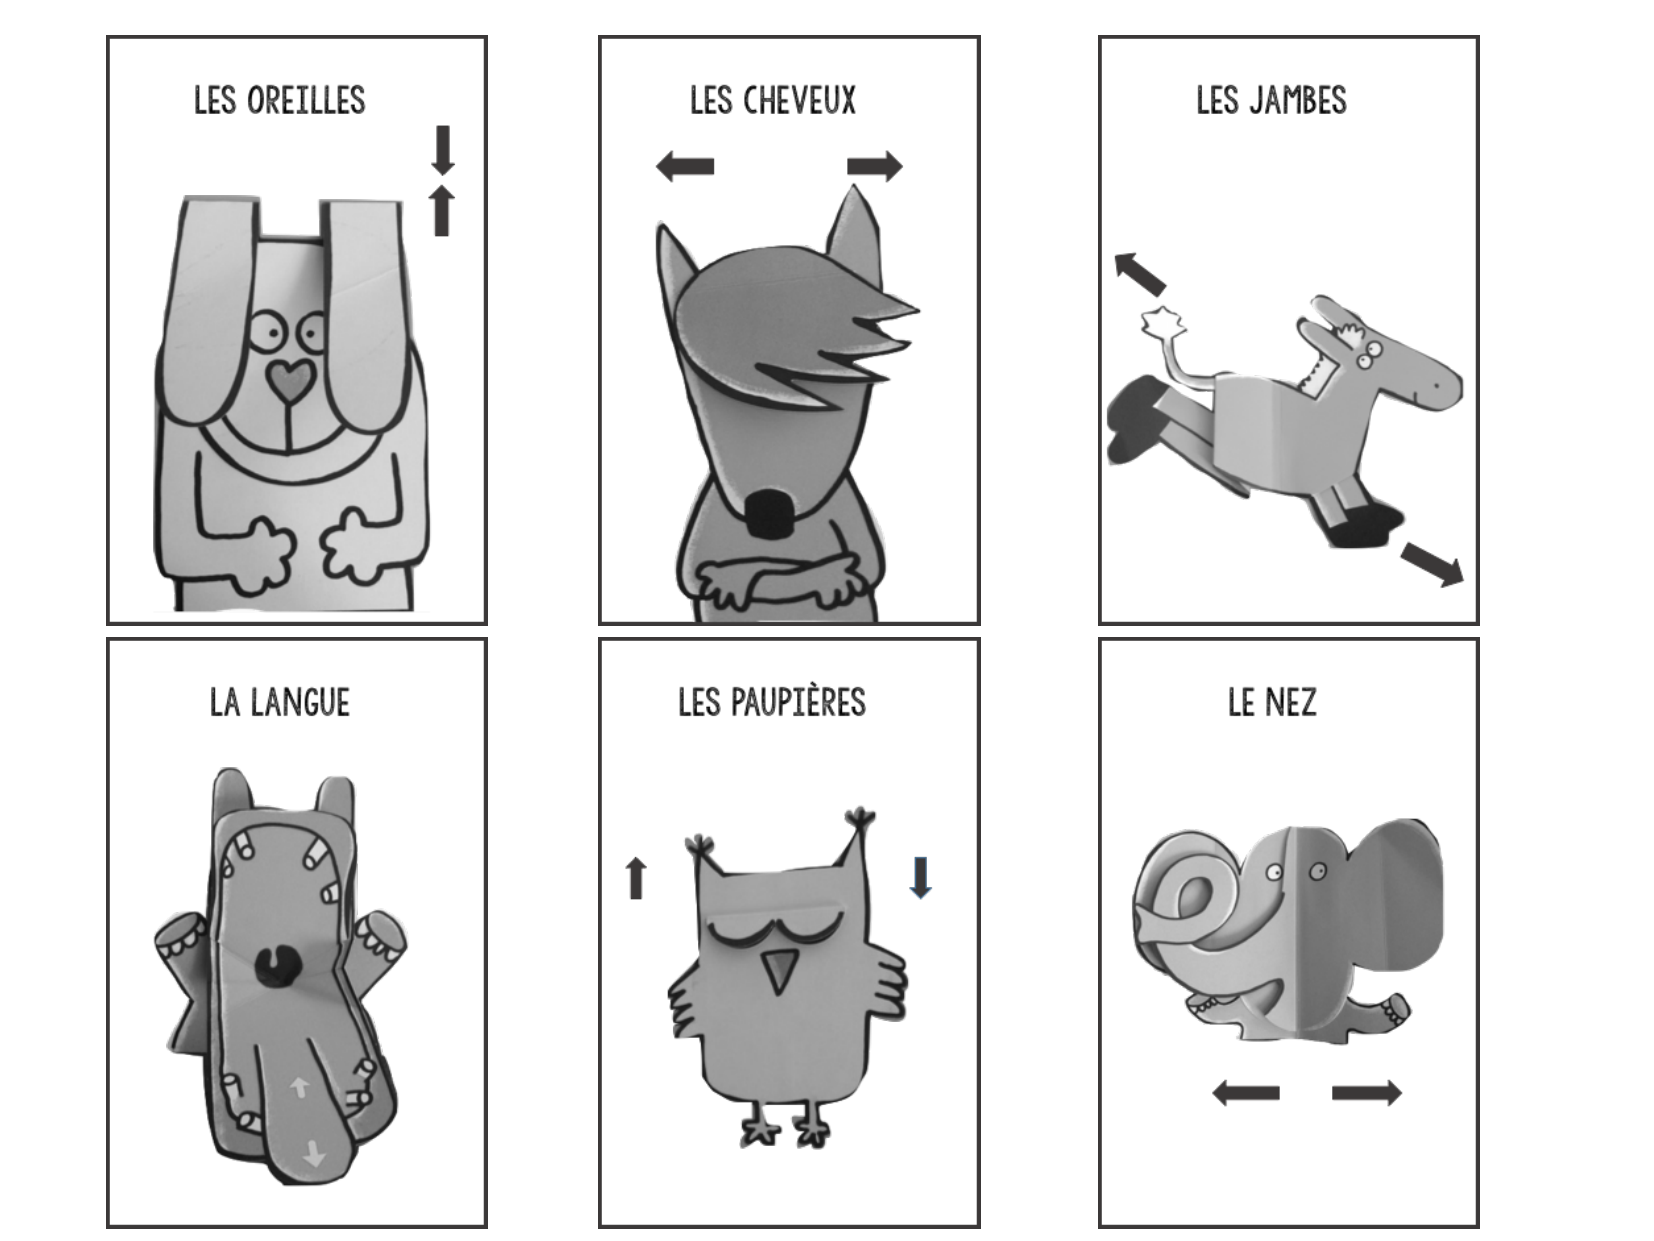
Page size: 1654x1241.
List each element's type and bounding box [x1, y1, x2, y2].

picture [1098, 35, 1480, 626]
picture [598, 637, 981, 1229]
picture [106, 35, 488, 626]
picture [1098, 637, 1480, 1229]
picture [106, 637, 488, 1229]
picture [598, 35, 981, 626]
